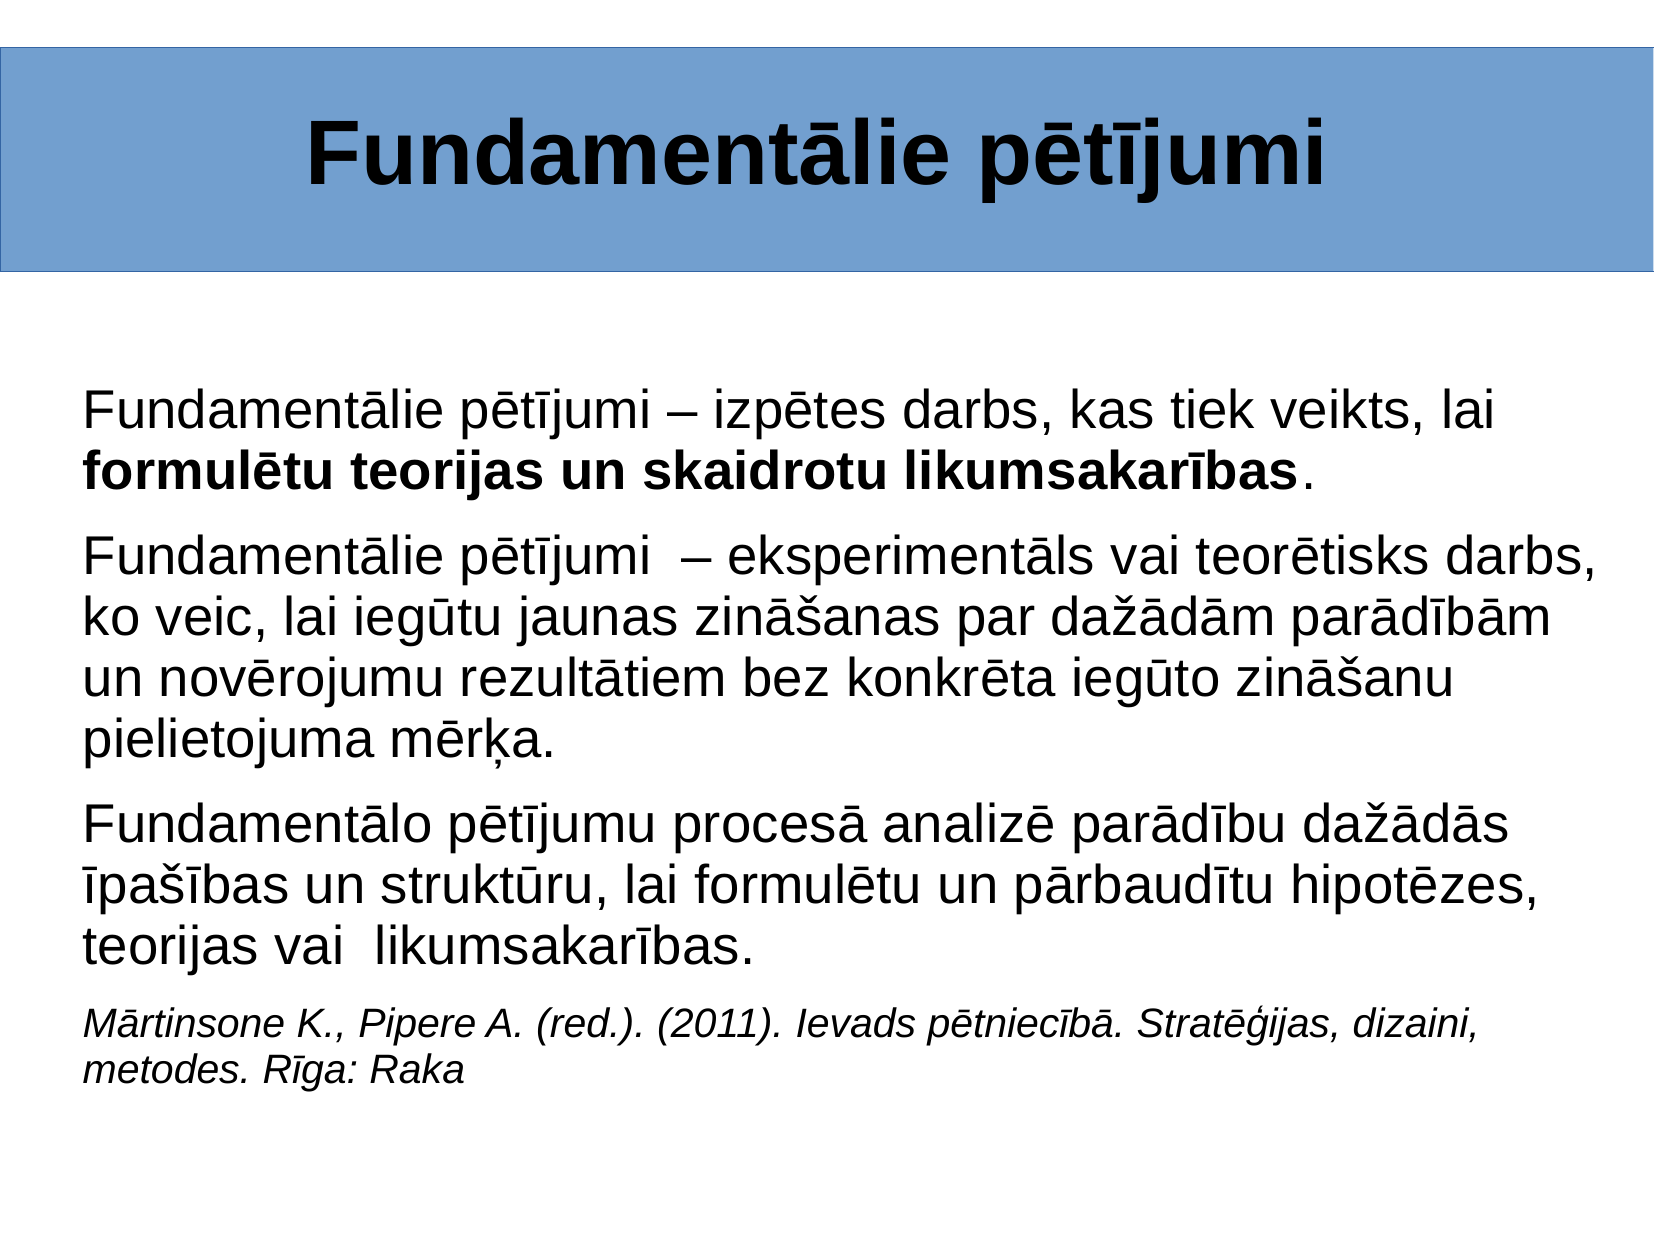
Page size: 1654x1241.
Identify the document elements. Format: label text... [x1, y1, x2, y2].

title Fundamentālie pētījumi [82, 49, 1571, 257]
text_box [0, 47, 1654, 272]
list Fundamentālie pētījumi – izpētes darbs, kas tiek veikts, lai formulētu teorijas un skaidrotu likumsakarības. Fundamentālie pētījumi – eksperimentāls vai teorētisks darbs, ko veic, lai iegūtu jaunas zināšanas par dažādām parādībām un novērojumu rezultātiem bez konkrēta iegūto zināšanu pielietojuma mērķa. Fundamentālo pētījumu procesā analizē parādību dažādās īpašības un struktūru, lai formulētu un pārbaudītu hipotēzes, teorijas vai likumsakarības. Mārtinsone K., Pipere A. (red.). (2011). Ievads pētniecībā. Stratēģijas, dizaini, metodes. Rīga: Raka [82, 378, 1619, 1099]
